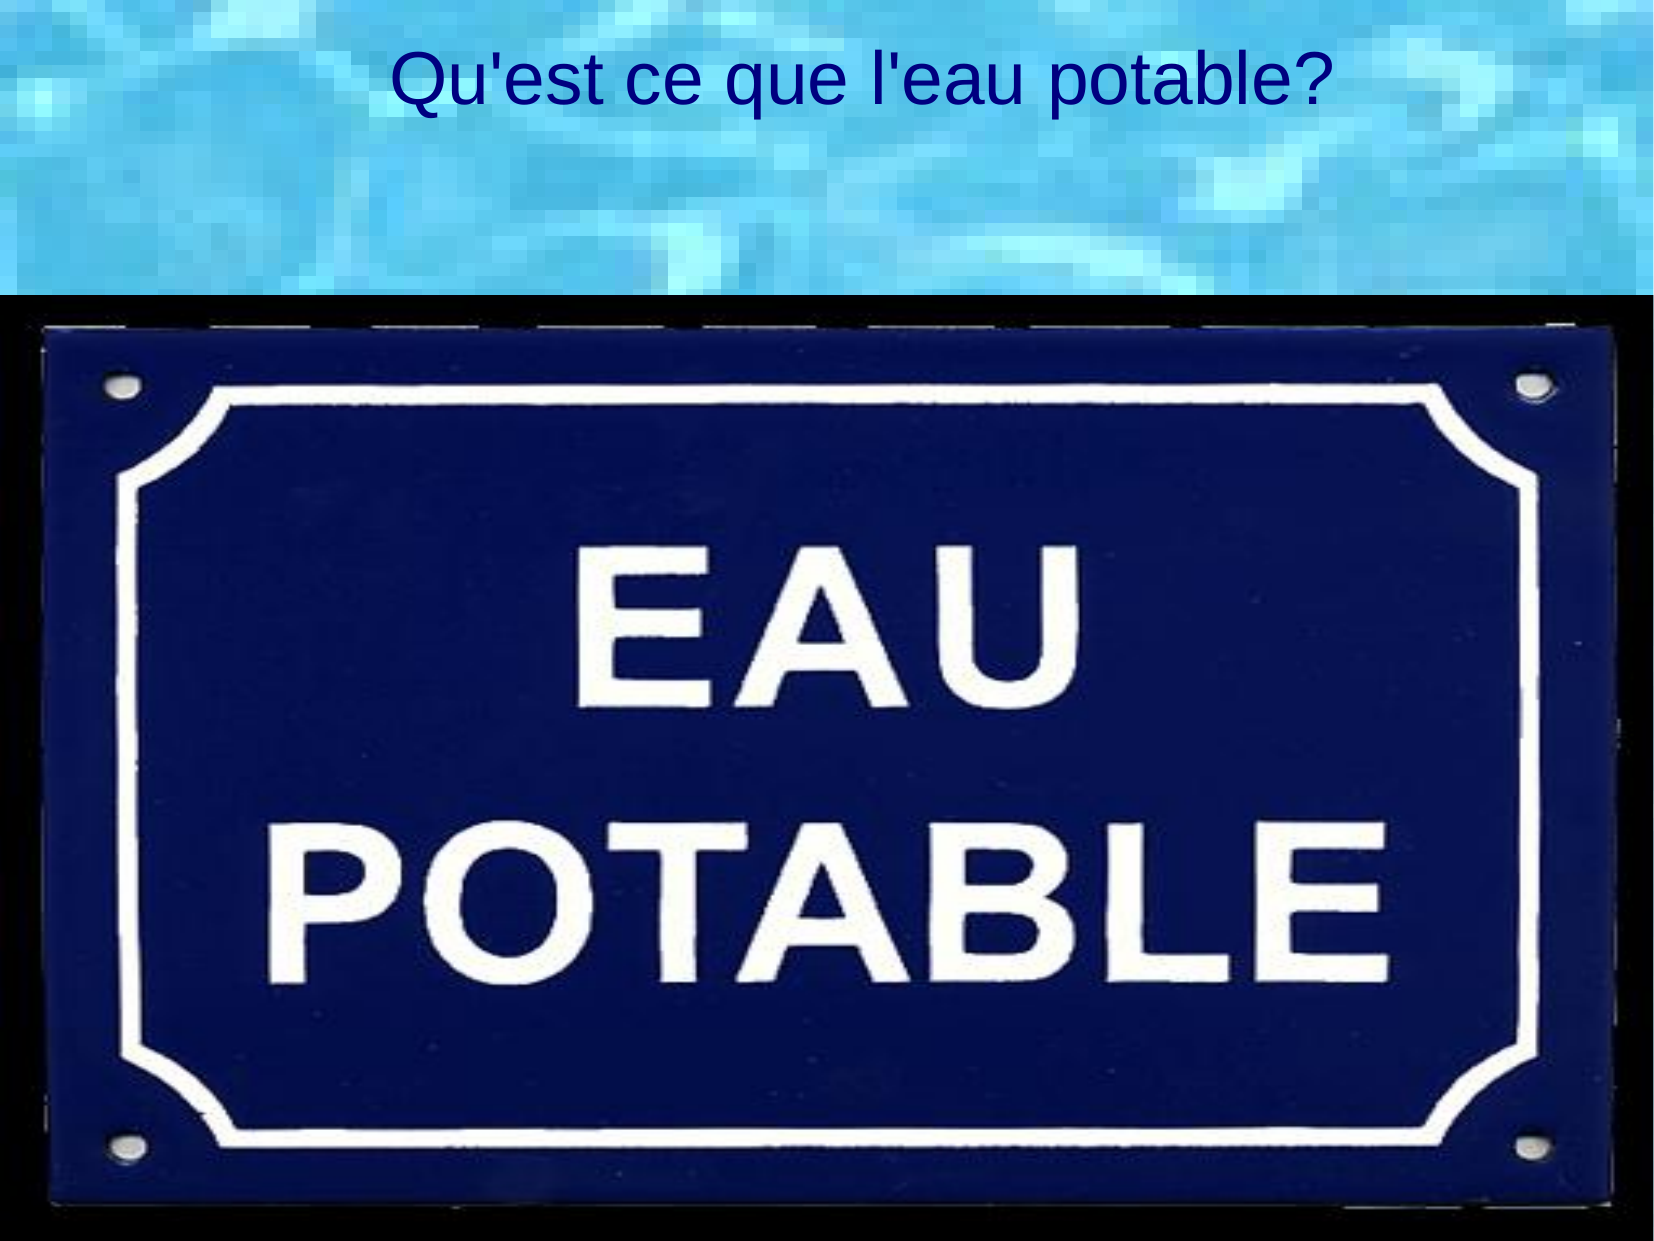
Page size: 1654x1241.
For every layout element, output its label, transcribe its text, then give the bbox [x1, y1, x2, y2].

picture [0, 0, 1654, 1241]
text_box Qu'est ce que l'eau potable? [354, 29, 1388, 129]
